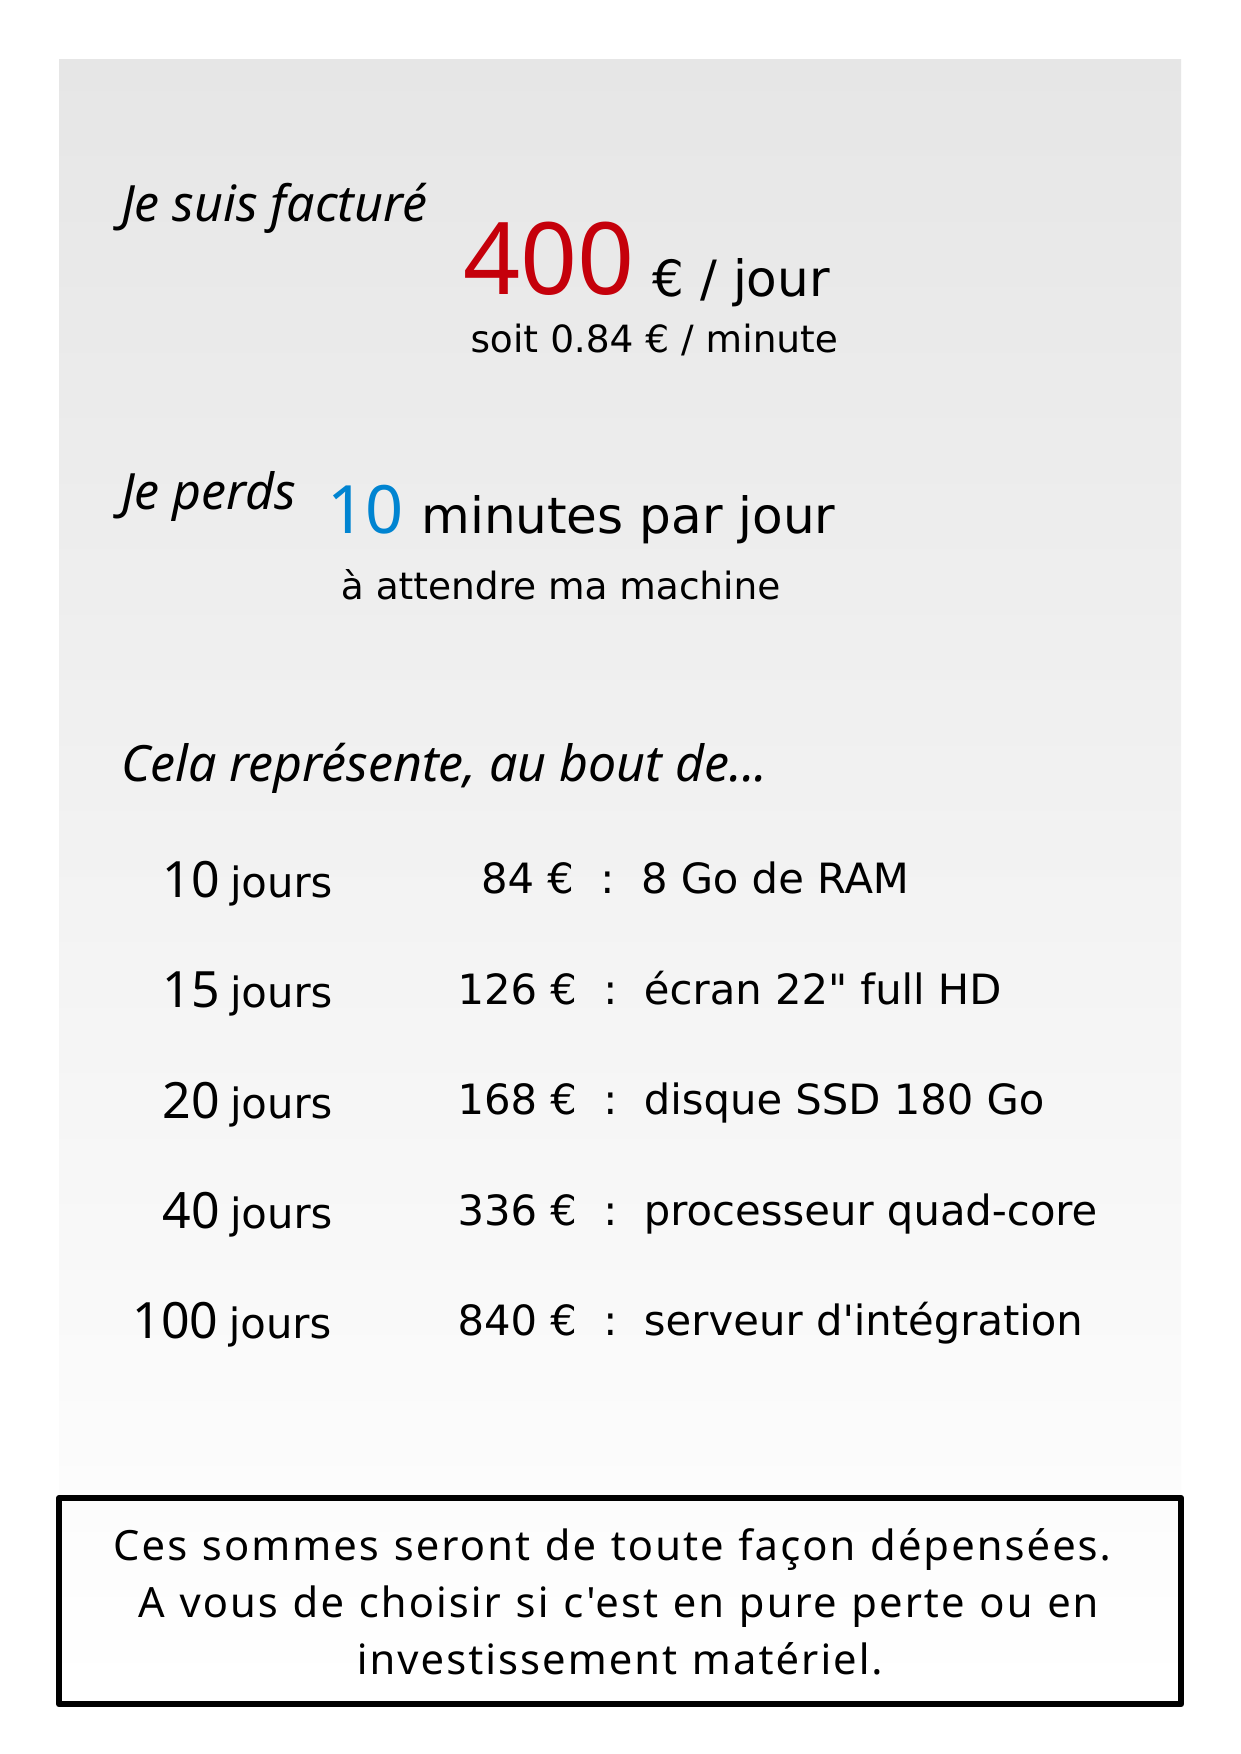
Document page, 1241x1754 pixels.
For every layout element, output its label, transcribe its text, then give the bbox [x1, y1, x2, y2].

text_box 336 € : processeur quad-core [455, 1179, 1241, 1243]
text_box Ces sommes seront de toute façon dépensées. A vous de choisir si c'est en pure perte ou en investissement matériel. [59, 1500, 1182, 1703]
text_box 20 jours [147, 1057, 455, 1132]
text_box 840 € : serveur d'intégration [473, 1289, 1223, 1353]
text_box 10 jours [147, 836, 455, 911]
text_box 15 jours [147, 946, 455, 1022]
text_box 40 jours [147, 1167, 455, 1243]
text_box Je suis facturé [106, 161, 1063, 243]
text_box 126 € : écran 22" full HD [455, 958, 1241, 1022]
text_box à attendre ma machine [326, 557, 1118, 616]
text_box Cela représente, au bout de... [106, 720, 945, 802]
text_box 100 jours [118, 1278, 473, 1353]
text_box Je perds [106, 448, 945, 530]
text_box 10 minutes par jour [312, 454, 945, 550]
text_box 400 [448, 180, 709, 316]
text_box soit 0.84 € / minute [455, 310, 1212, 369]
text_box 84 € : 8 Go de RAM [466, 847, 1241, 911]
text_box € / jour [637, 242, 898, 316]
text_box 168 € : disque SSD 180 Go [455, 1068, 1223, 1132]
